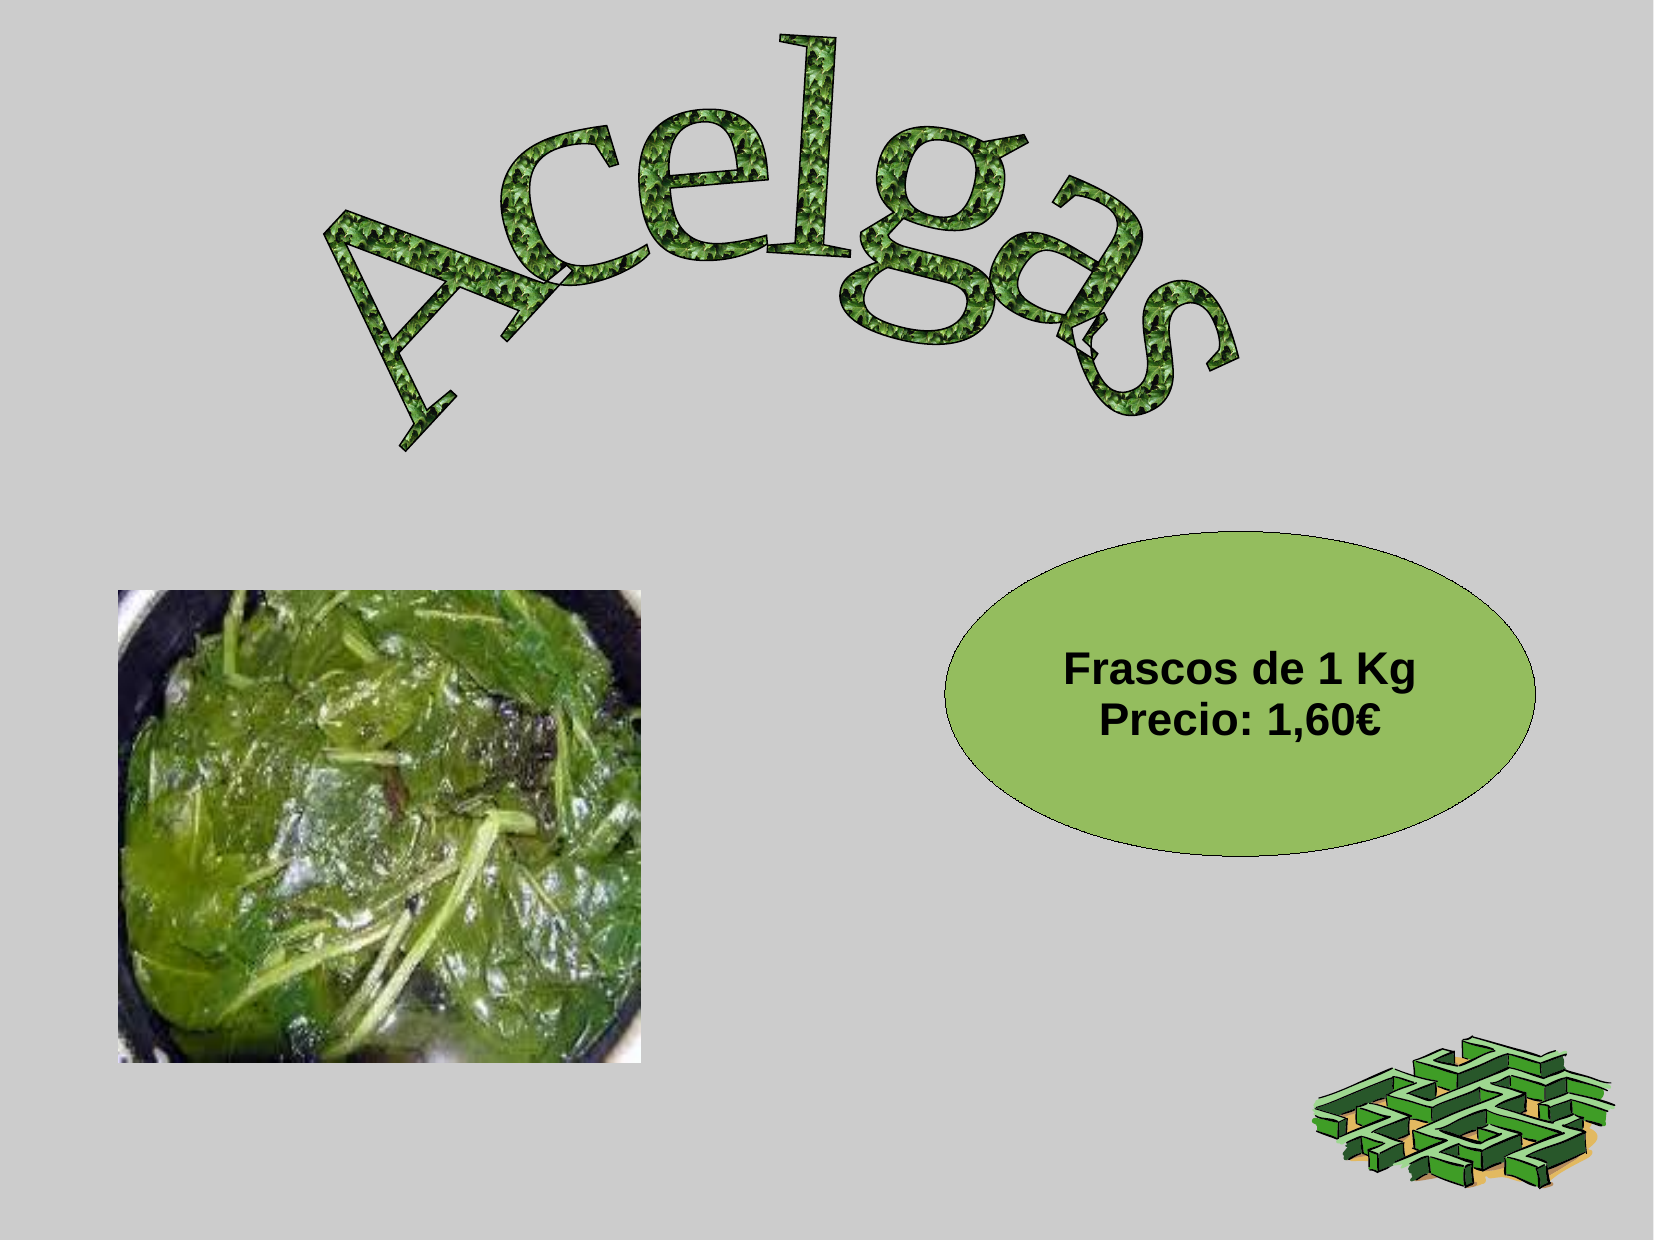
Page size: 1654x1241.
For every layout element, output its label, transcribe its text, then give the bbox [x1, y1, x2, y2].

picture [118, 590, 641, 1063]
text_box Frascos de 1 Kg Precio: 1,60€ [944, 531, 1536, 857]
text_box Acelgas [839, 126, 1239, 416]
text_box Acelgas [638, 34, 851, 261]
text_box Acelgas [323, 125, 650, 452]
